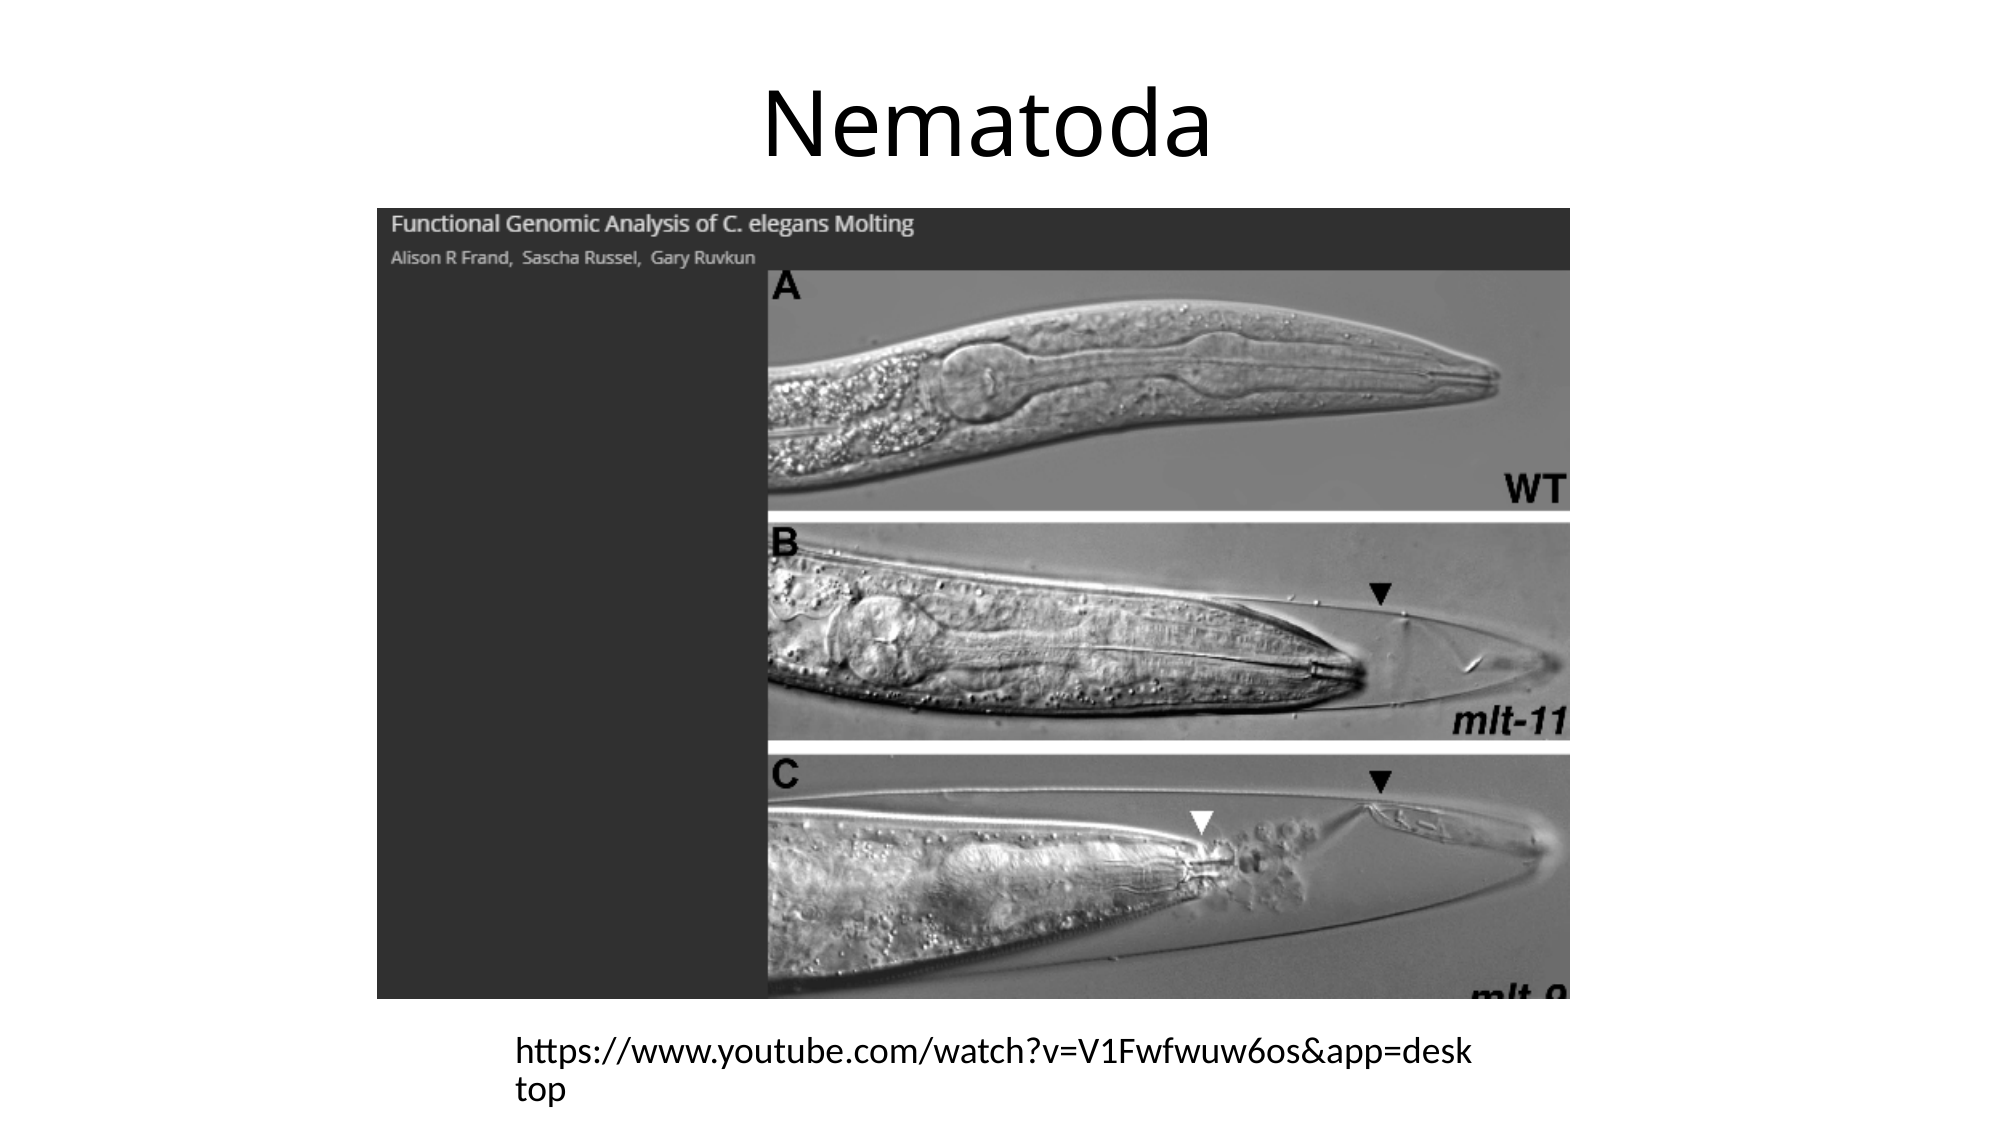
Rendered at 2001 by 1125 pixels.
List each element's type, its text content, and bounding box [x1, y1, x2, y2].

text_box https://www.youtube.com/watch?v=V1Fwfwuw6os&app=desktop [500, 1018, 1501, 1125]
title Nematoda [137, 17, 1863, 236]
picture [377, 236, 1570, 999]
